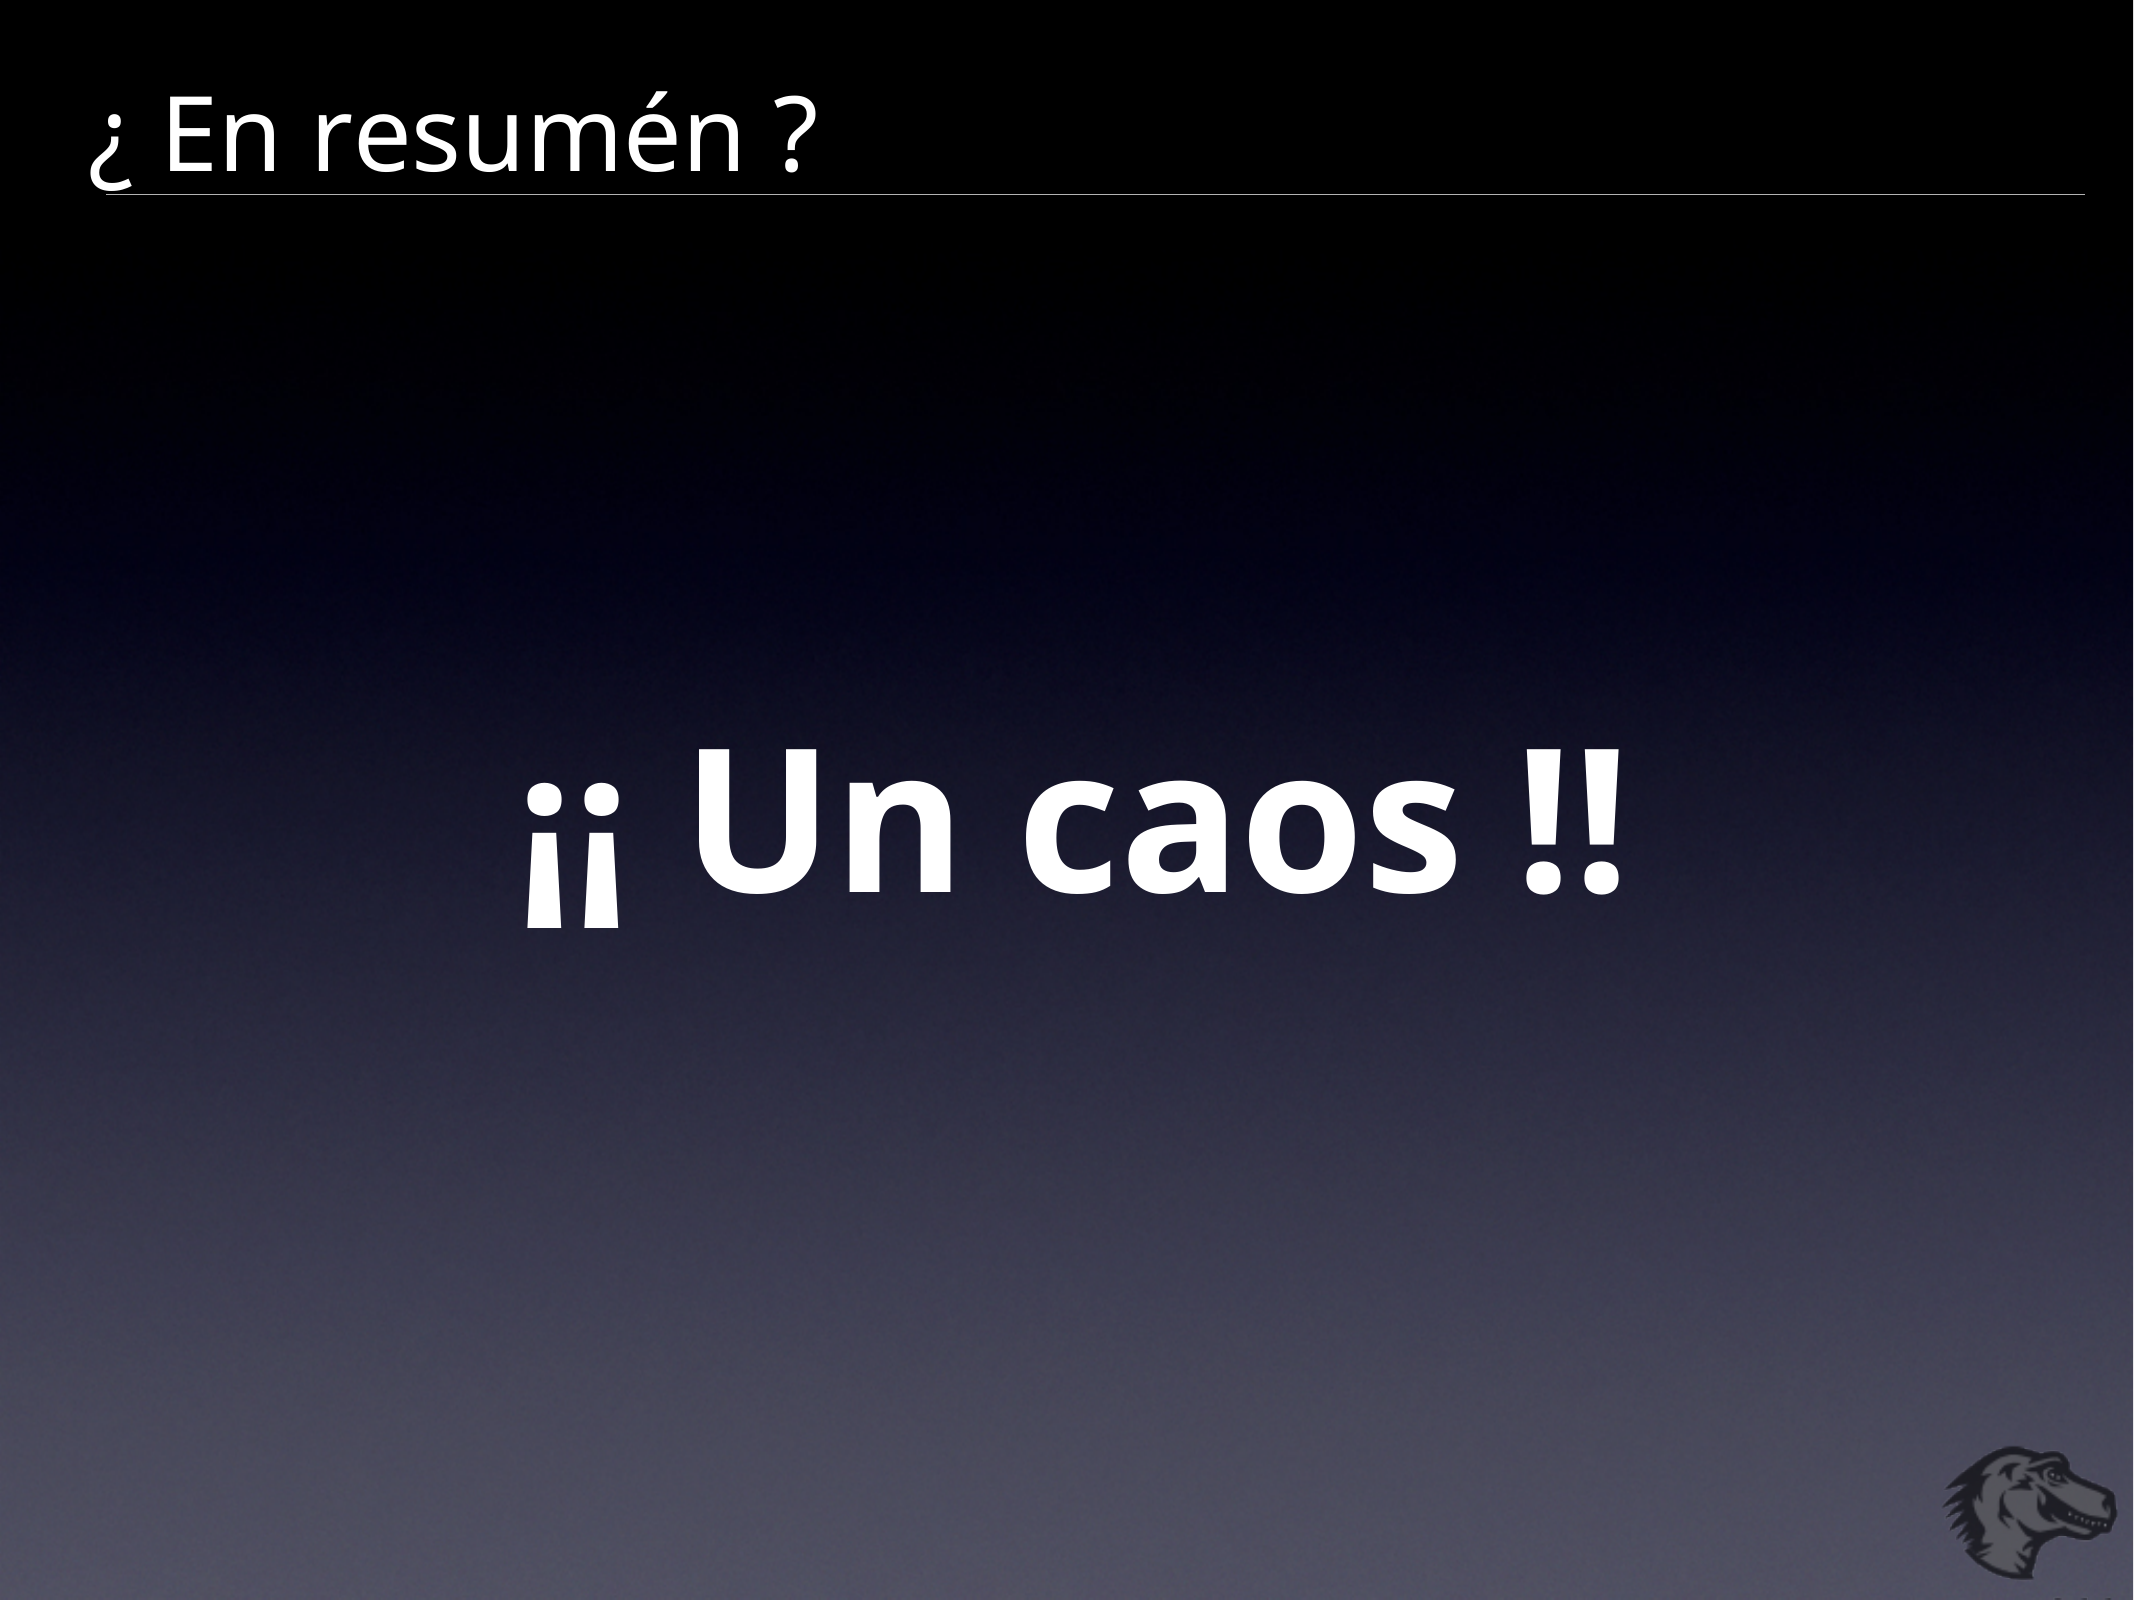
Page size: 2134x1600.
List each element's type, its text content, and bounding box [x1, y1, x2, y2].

text_box ¡¡ Un caos !! [501, 685, 1666, 940]
picture [0, 0, 2134, 1600]
text_box ¿ En resumén ? [88, 61, 2097, 199]
